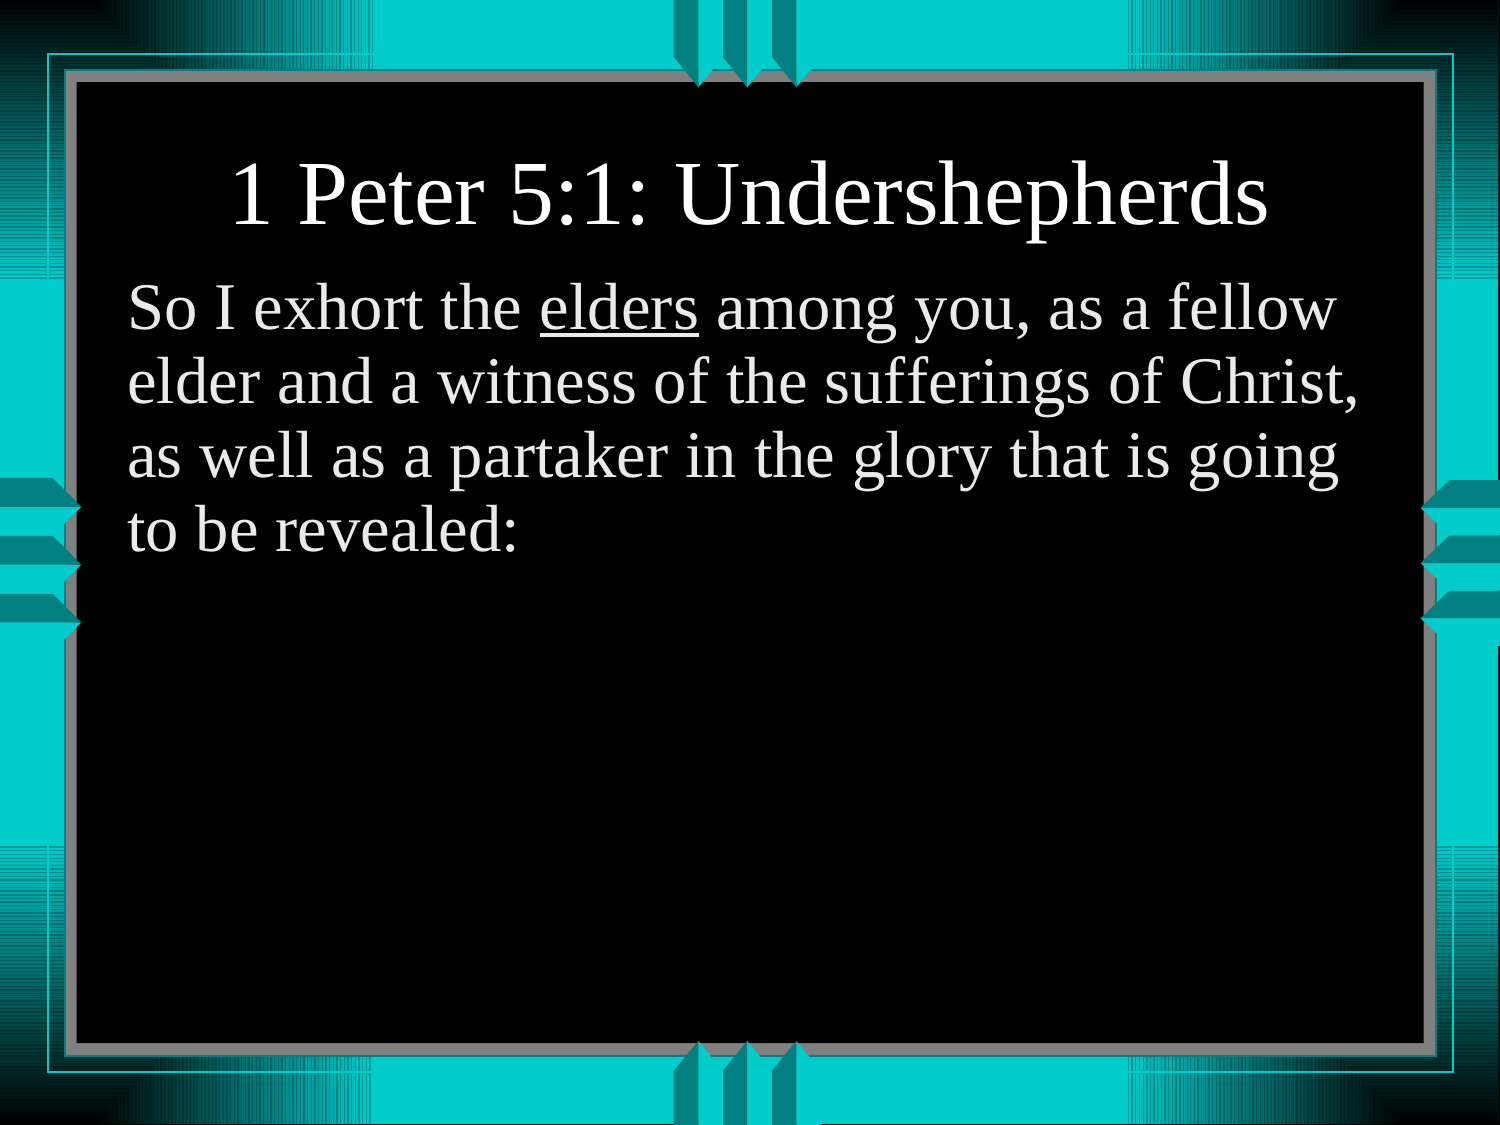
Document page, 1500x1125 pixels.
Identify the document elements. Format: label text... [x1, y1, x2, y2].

title 1 Peter 5:1: Undershepherds [112, 99, 1388, 262]
text_box So I exhort the elders among you, as a fellow elder and a witness of the sufferings of Christ, as well as a partaker in the glory that is going to be revealed: [112, 262, 1426, 807]
